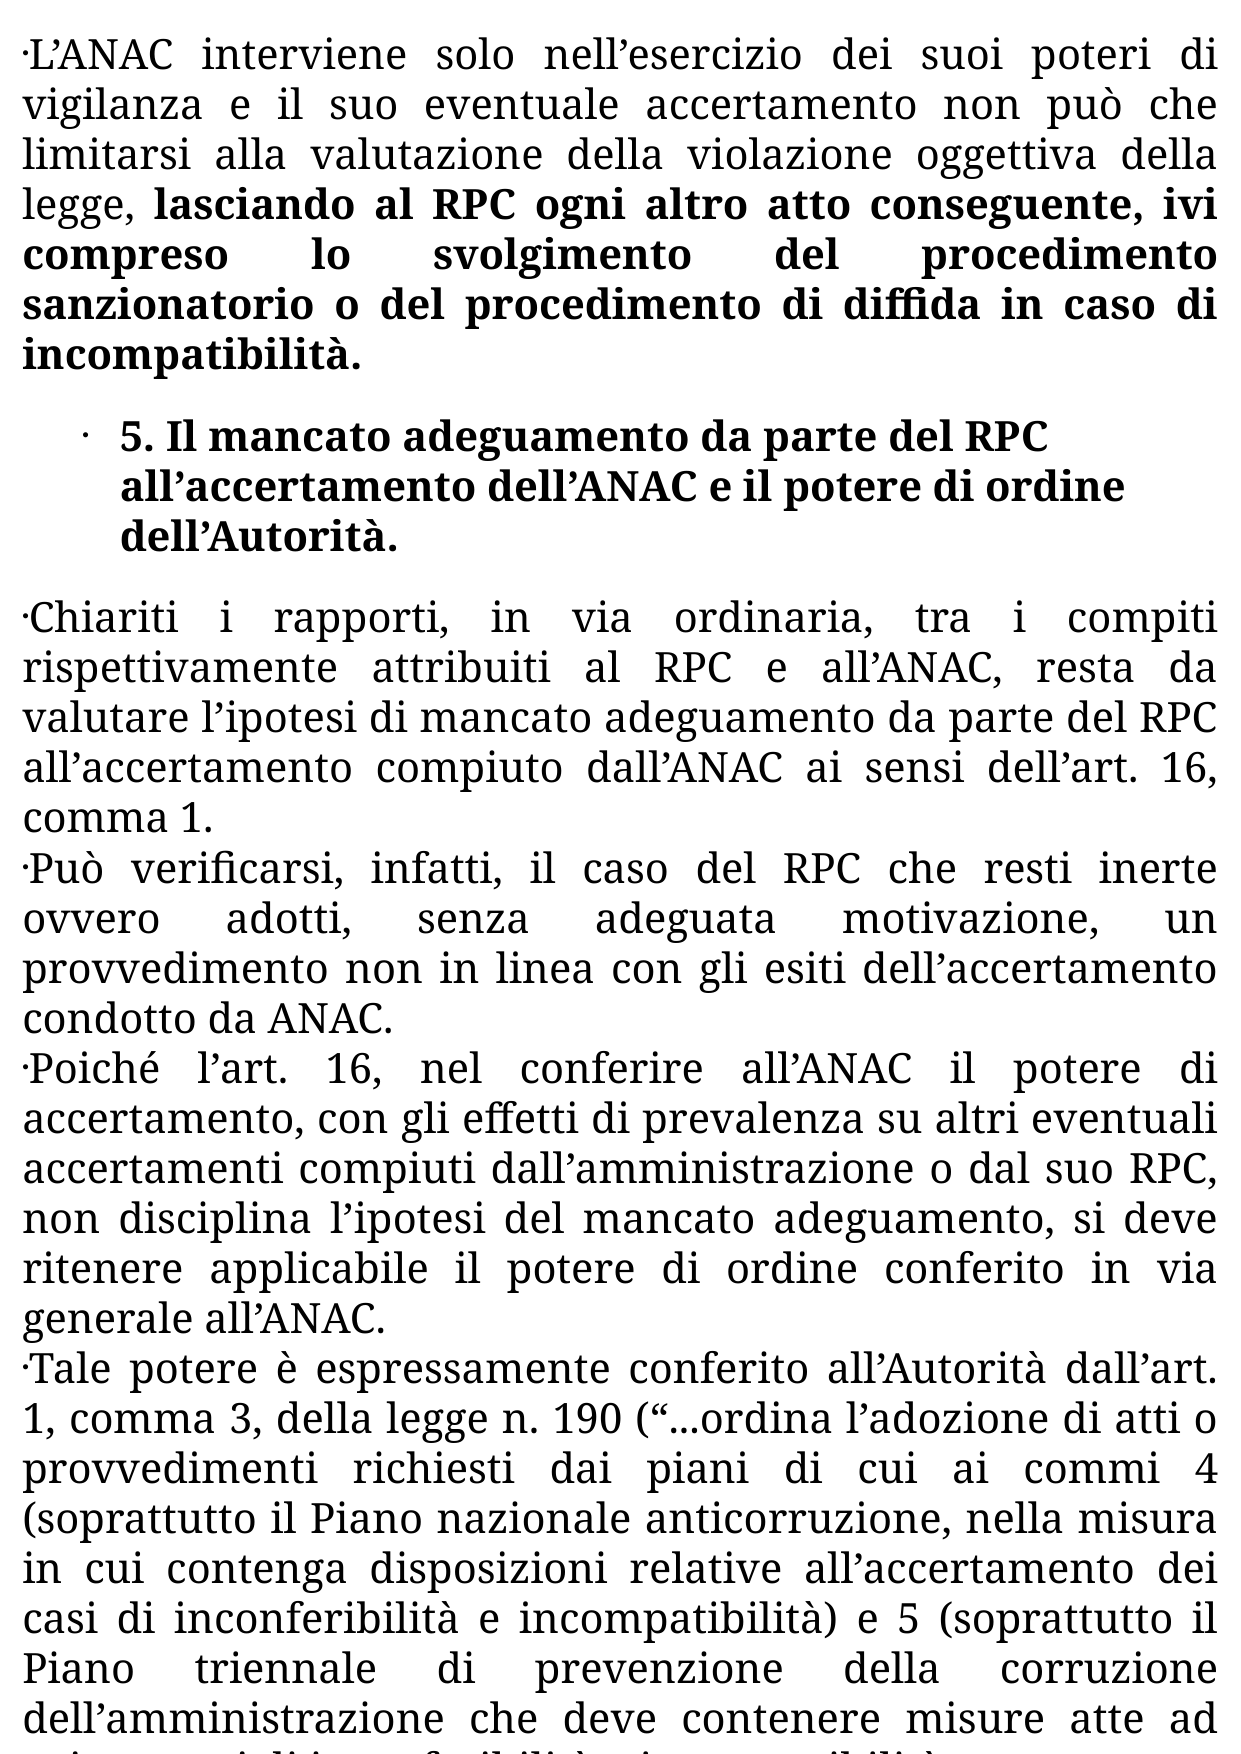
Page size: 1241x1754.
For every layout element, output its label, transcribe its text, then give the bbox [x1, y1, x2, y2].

list L’ANAC interviene solo nell’esercizio dei suoi poteri di vigilanza e il suo eventuale accertamento non può che limitarsi alla valutazione della violazione oggettiva della legge, lasciando al RPC ogni altro atto conseguente, ivi compreso lo svolgimento del procedimento sanzionatorio o del procedimento di diffida in caso di incompatibilità. 5. Il mancato adeguamento da parte del RPC all’accertamento dell’ANAC e il potere di ordine dell’Autorità. Chiariti i rapporti, in via ordinaria, tra i compiti rispettivamente attribuiti al RPC e all’ANAC, resta da valutare l’ipotesi di mancato adeguamento da parte del RPC all’accertamento compiuto dall’ANAC ai sensi dell’art. 16, comma 1. Può verificarsi, infatti, il caso del RPC che resti inerte ovvero adotti, senza adeguata motivazione, un provvedimento non in linea con gli esiti dell’accertamento condotto da ANAC. Poiché l’art. 16, nel conferire all’ANAC il potere di accertamento, con gli effetti di prevalenza su altri eventuali accertamenti compiuti dall’amministrazione o dal suo RPC, non disciplina l’ipotesi del mancato adeguamento, si deve ritenere applicabile il potere di ordine conferito in via generale all’ANAC. Tale potere è espressamente conferito all’Autorità dall’art. 1, comma 3, della legge n. 190 (“...ordina l’adozione di atti o provvedimenti richiesti dai piani di cui ai commi 4 (soprattutto il Piano nazionale anticorruzione, nella misura in cui contenga disposizioni relative all’accertamento dei casi di inconferibilità e incompatibilità) e 5 (soprattutto il Piano triennale di prevenzione della corruzione dell’amministrazione che deve contenere misure atte ad evitare casi di inconferibilità e incompatibilità [0, 20, 1241, 1620]
